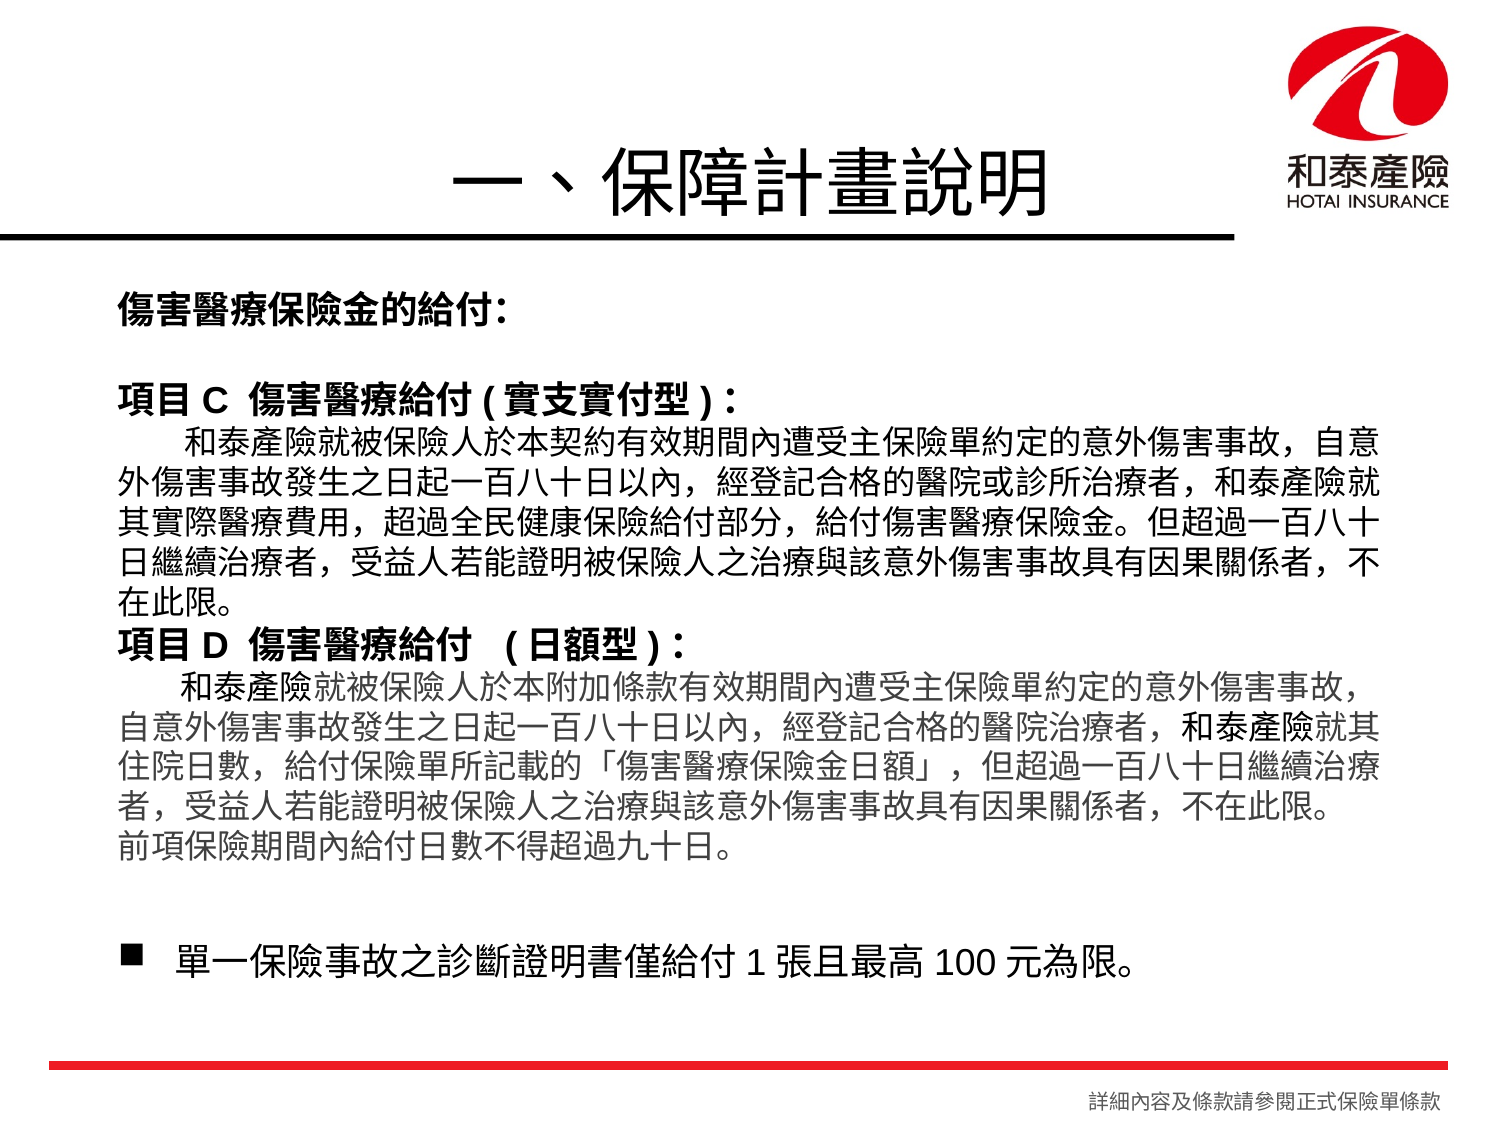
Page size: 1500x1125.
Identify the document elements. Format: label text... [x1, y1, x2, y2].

text_box 傷害醫療保險金的給付： 項目C 傷害醫療給付(實支實付型)： 和泰產險就被保險人於本契約有效期間內遭受主保險單約定的意外傷害事故，自意外傷害事故發生之日起一百八十日以內，經登記合格的醫院或診所治療者，和泰產險就其實際醫療費用，超過全民健康保險給付部分，給付傷害醫療保險金。但超過一百八十日繼續治療者，受益人若能證明被保險人之治療與該意外傷害事故具有因果關係者，不在此限。 項目D 傷害醫療給付 (日額型)： 和泰產險就被保險人於本附加條款有效期間內遭受主保險單約定的意外傷害事故，自意外傷害事故發生之日起一百八十日以內，經登記合格的醫院治療者，和泰產險就其住院日數，給付保險單所記載的「傷害醫療保險金日額」，但超過一百八十日繼續治療者，受益人若能證明被保險人之治療與該意外傷害事故具有因果關係者，不在此限。 前項保險期間內給付日數不得超過九十日。 [103, 278, 1397, 873]
title 一、保障計畫說明 [125, 123, 1375, 238]
picture [1256, 5, 1478, 227]
text_box 單一保險事故之診斷證明書僅給付1張且最高100元為限。 [103, 930, 1397, 1024]
picture [49, 1061, 1448, 1070]
text_box 詳細內容及條款請參閱正式保險單條款 [501, 1081, 1456, 1122]
